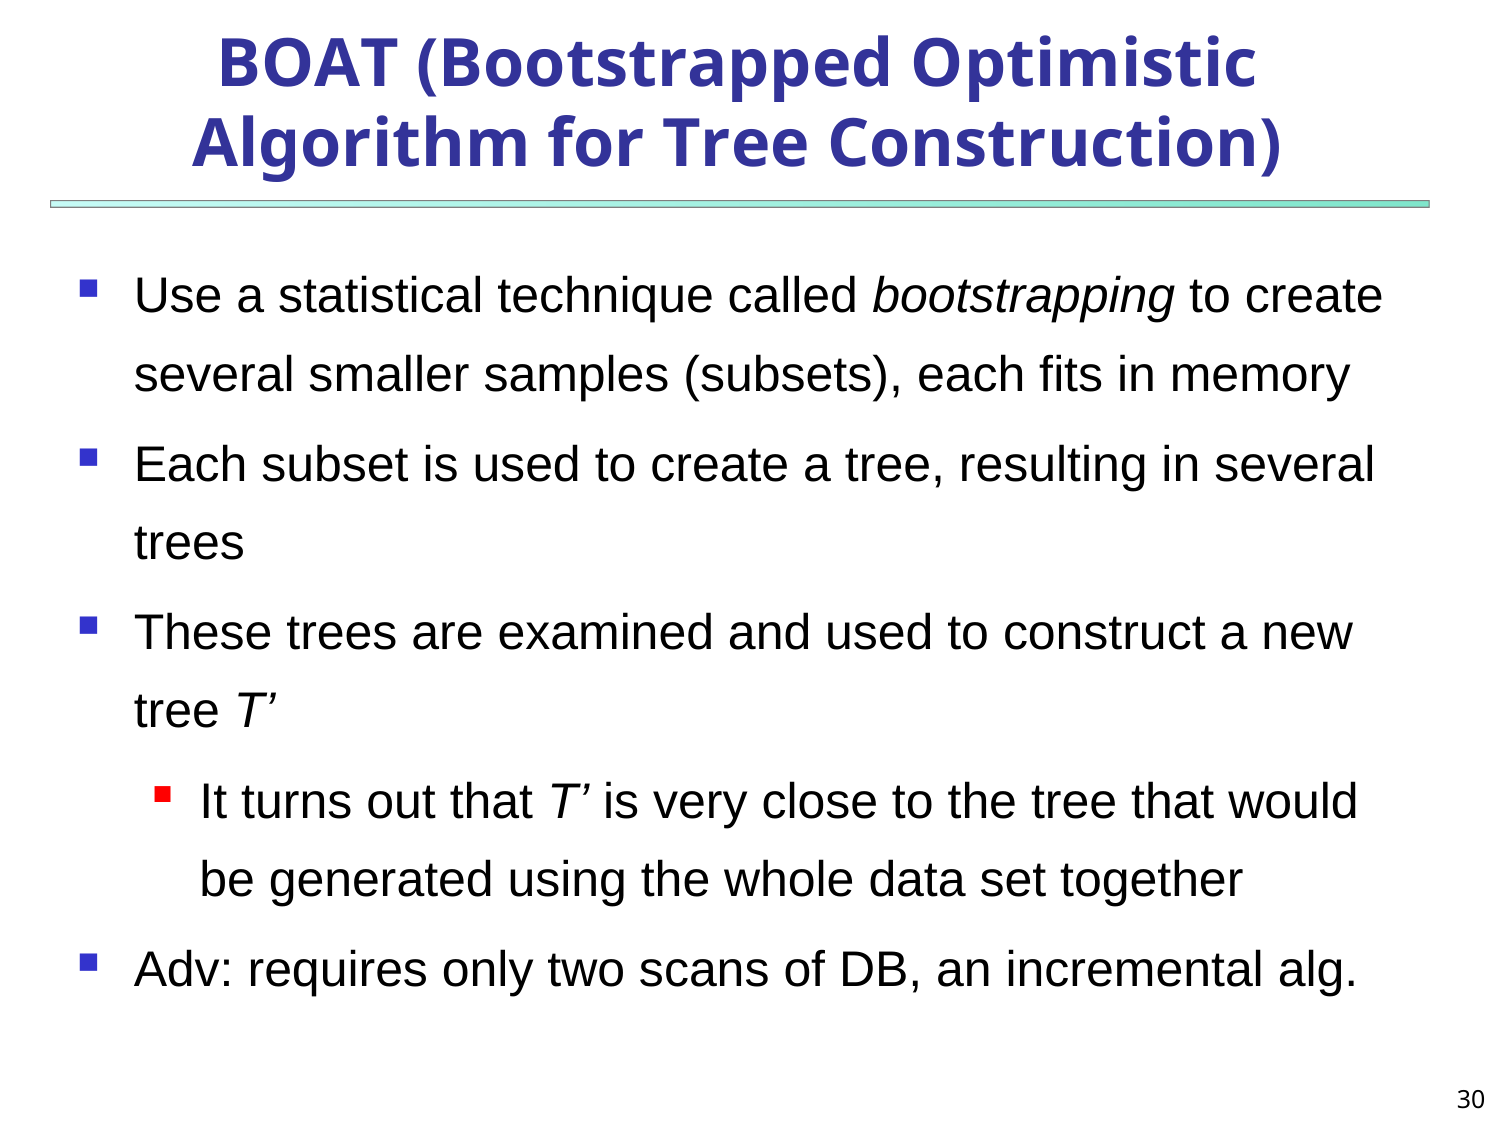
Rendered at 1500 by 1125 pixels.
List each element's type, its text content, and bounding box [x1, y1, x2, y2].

list Use a statistical technique called bootstrapping to create several smaller samples (subsets), each fits in memory Each subset is used to create a tree, resulting in several trees These trees are examined and used to construct a new tree T’ It turns out that T’ is very close to the tree that would be generated using the whole data set together Adv: requires only two scans of DB, an incremental alg. [62, 237, 1413, 1095]
text_box <number> [1187, 1062, 1500, 1125]
title BOAT (Bootstrapped Optimistic Algorithm for Tree Construction) [62, 12, 1413, 188]
